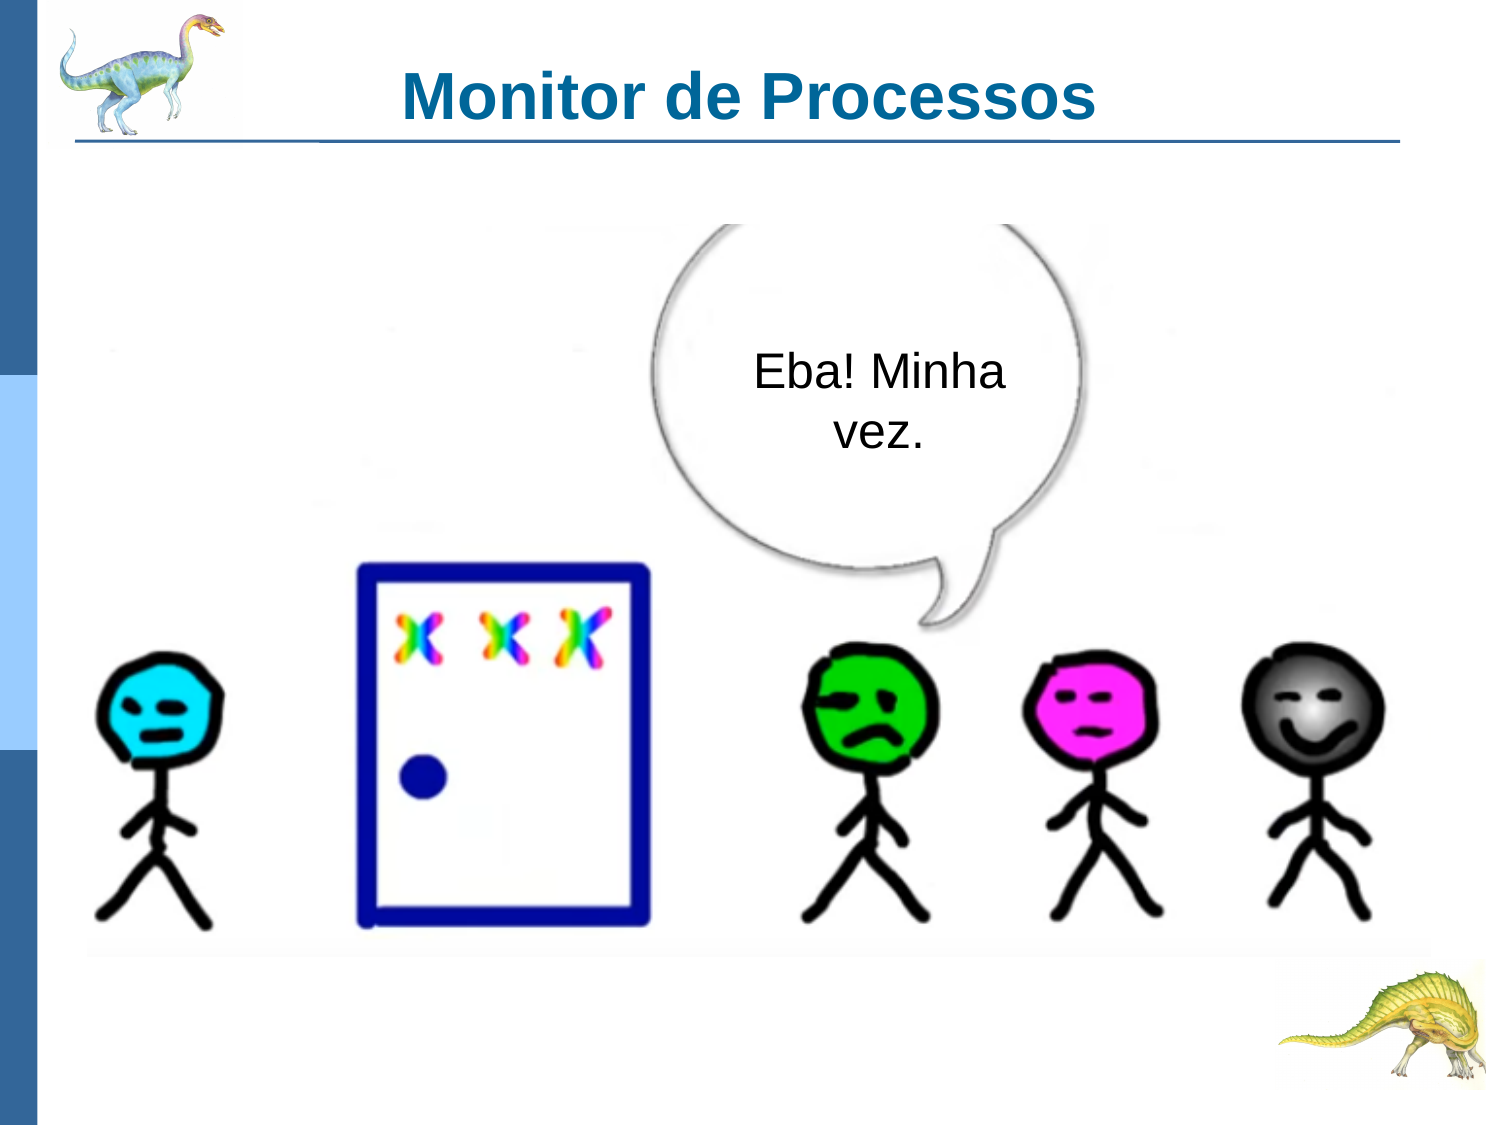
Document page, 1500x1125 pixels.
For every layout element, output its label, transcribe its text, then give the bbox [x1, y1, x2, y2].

picture [1275, 959, 1486, 1090]
text_box Eba! Minha vez. [732, 330, 1028, 485]
text_box Monitor de Processos [75, 45, 1426, 141]
picture [87, 224, 1431, 957]
picture [46, 0, 243, 149]
